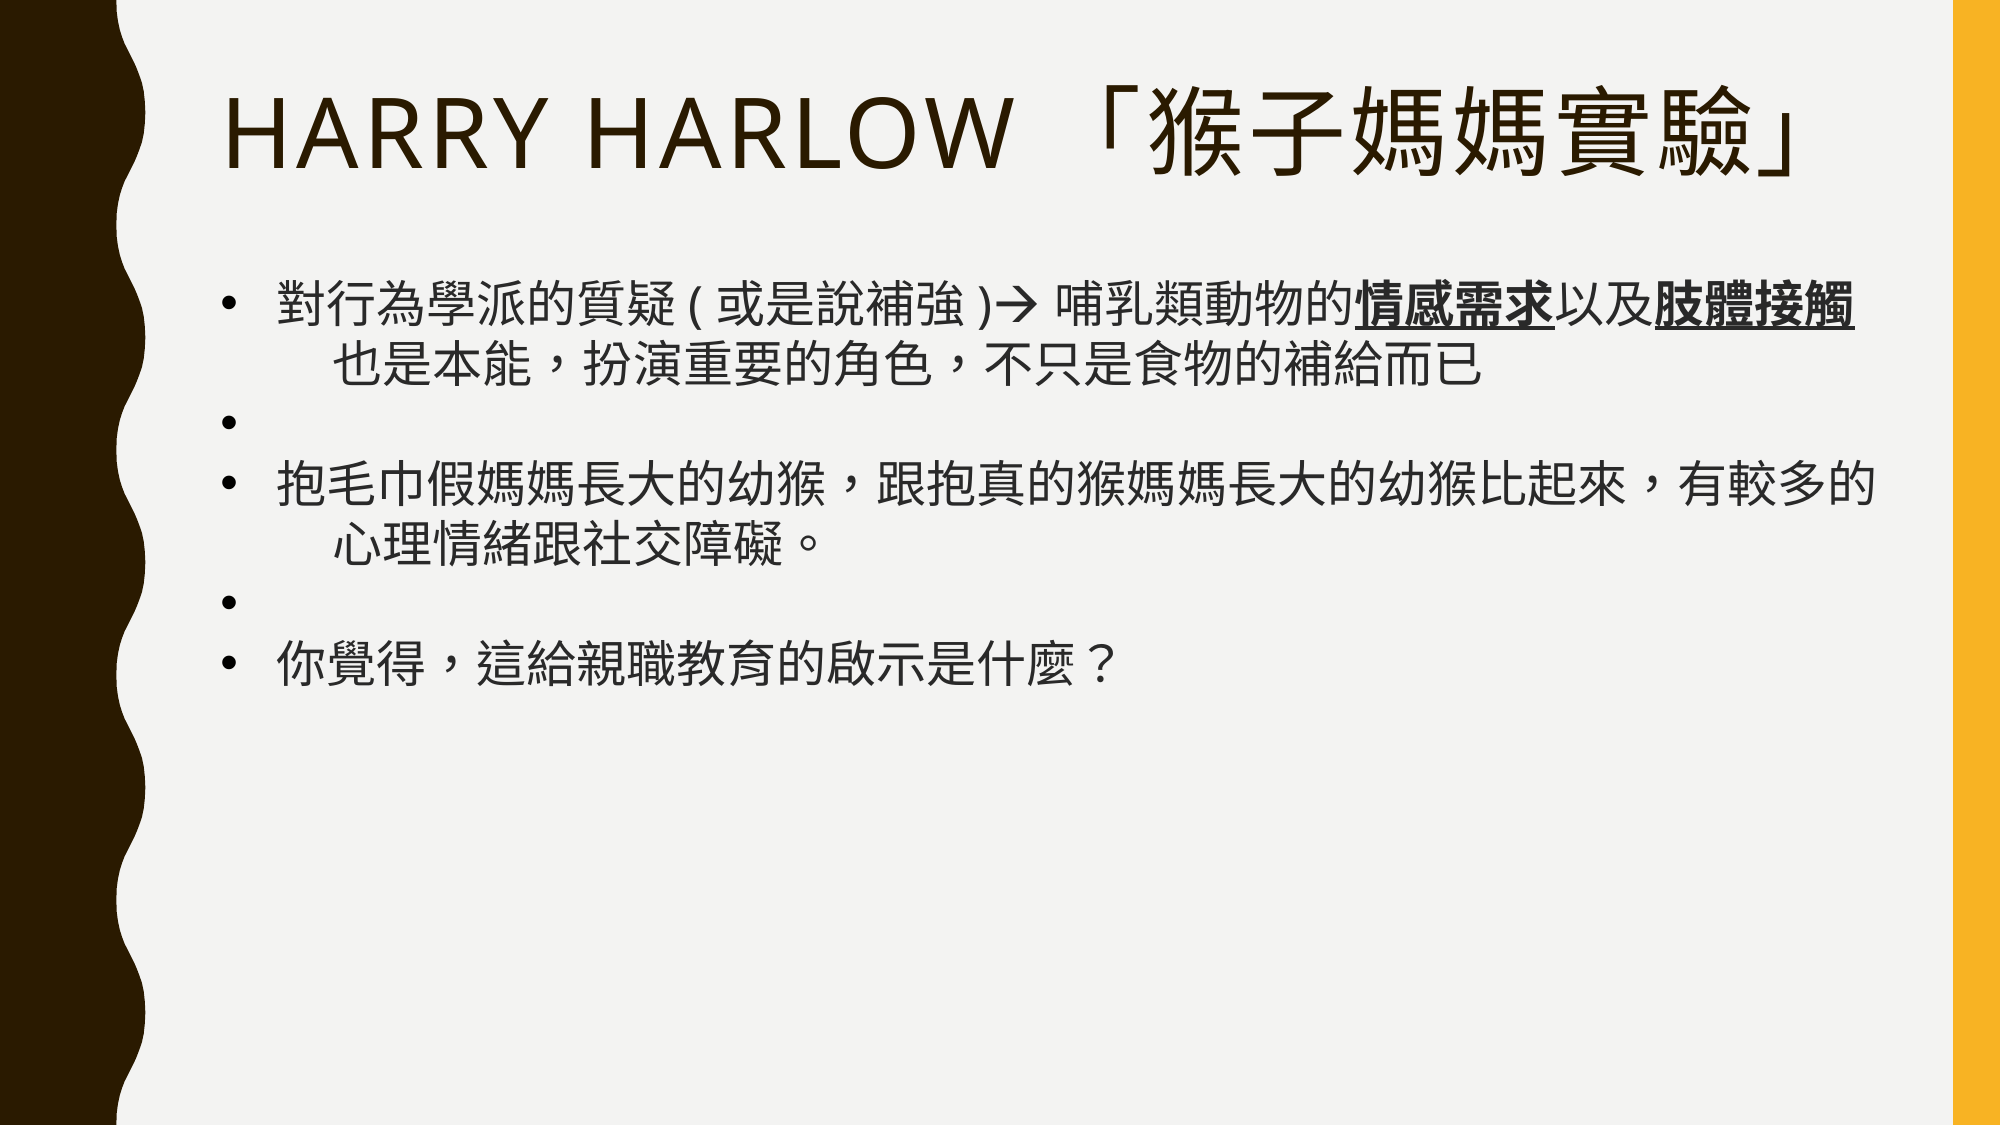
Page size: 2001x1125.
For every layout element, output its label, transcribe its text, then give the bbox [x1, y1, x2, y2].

text_box 對行為學派的質疑(或是說補強)哺乳類動物的情感需求以及肢體接觸也是本能，扮演重要的角色，不只是食物的補給而已 抱毛巾假媽媽長大的幼猴，跟抱真的猴媽媽長大的幼猴比起來，有較多的心理情緒跟社交障礙。 你覺得，這給親職教育的啟示是什麼？ [205, 265, 1906, 700]
title Harry Harlow「猴子媽媽實驗」 [205, 62, 1876, 265]
